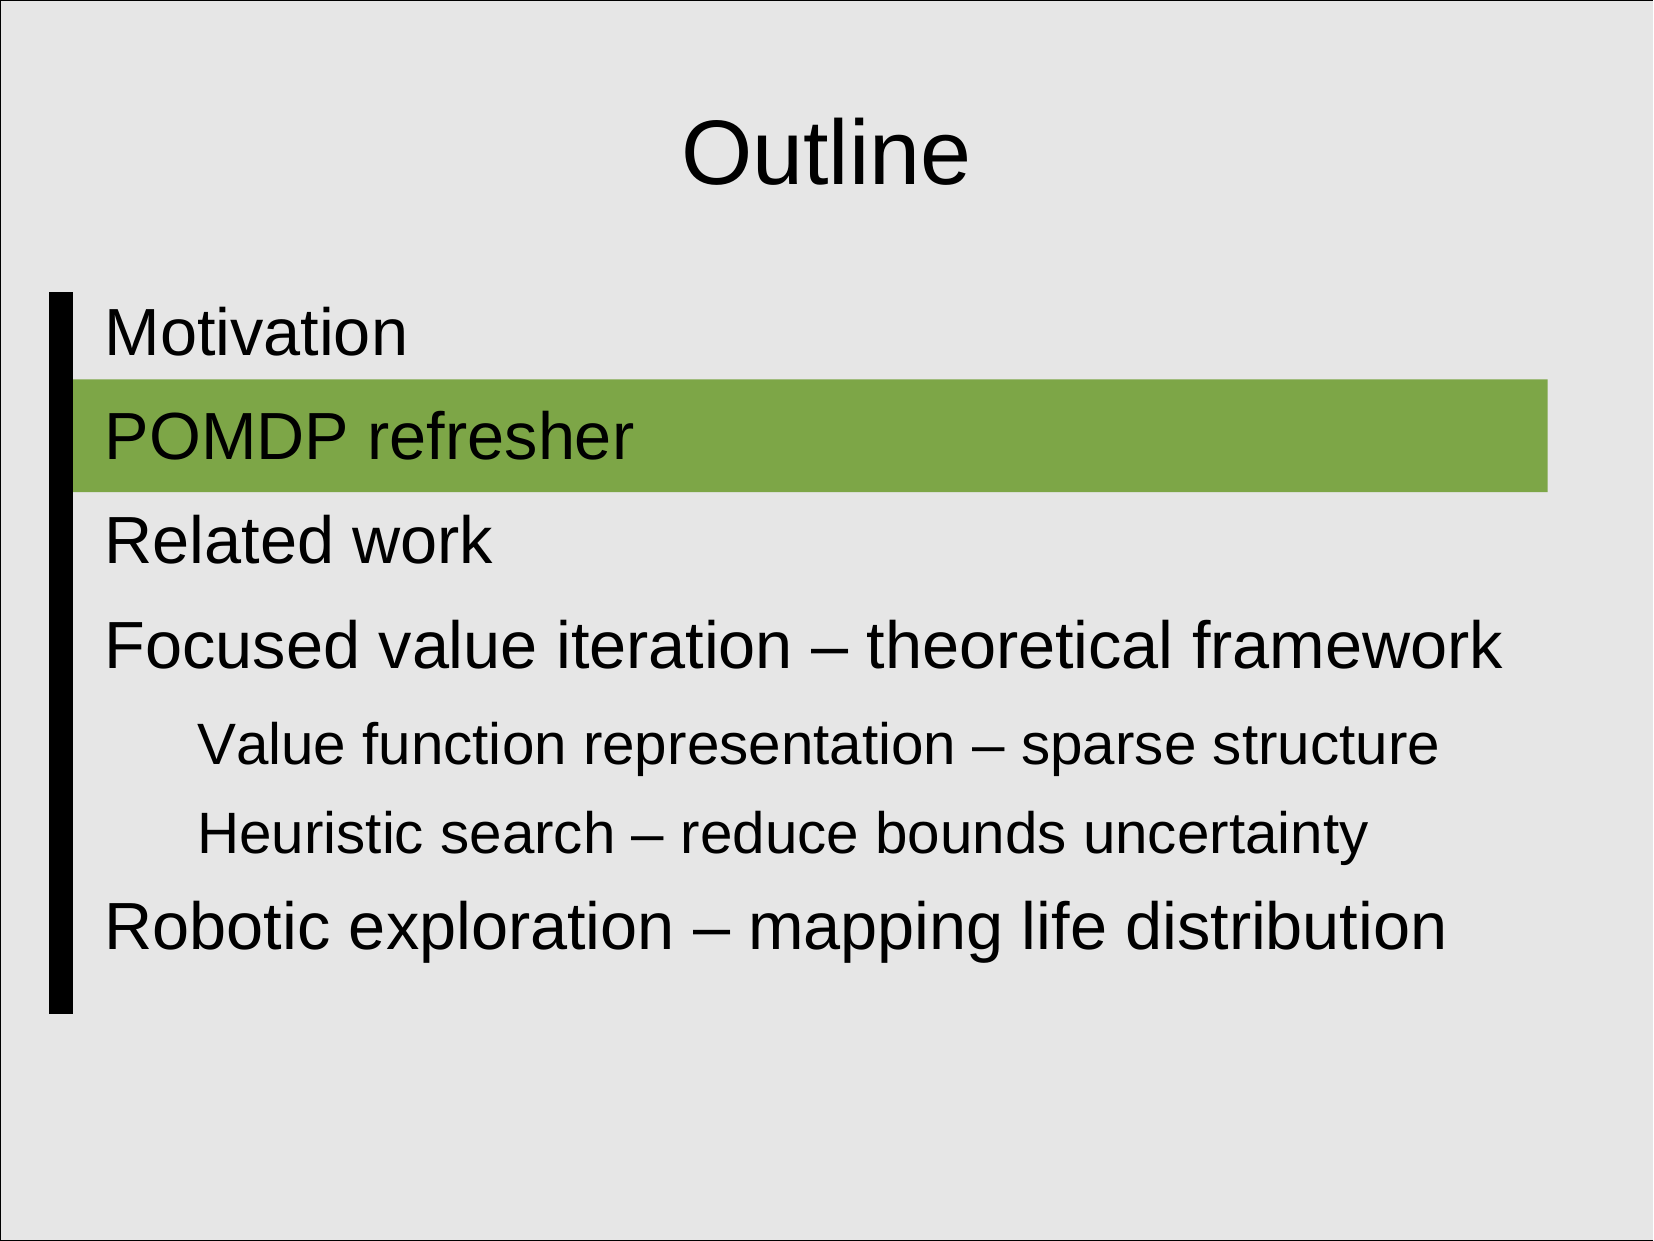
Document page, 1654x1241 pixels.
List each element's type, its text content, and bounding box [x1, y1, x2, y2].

text_box [0, 0, 1653, 1241]
title Outline [82, 49, 1571, 257]
list Motivation POMDP refresher Related work Focused value iteration – theoretical framework Value function representation – sparse structure Heuristic search – reduce bounds uncertainty Robotic exploration – mapping life distribution [82, 290, 1571, 1104]
